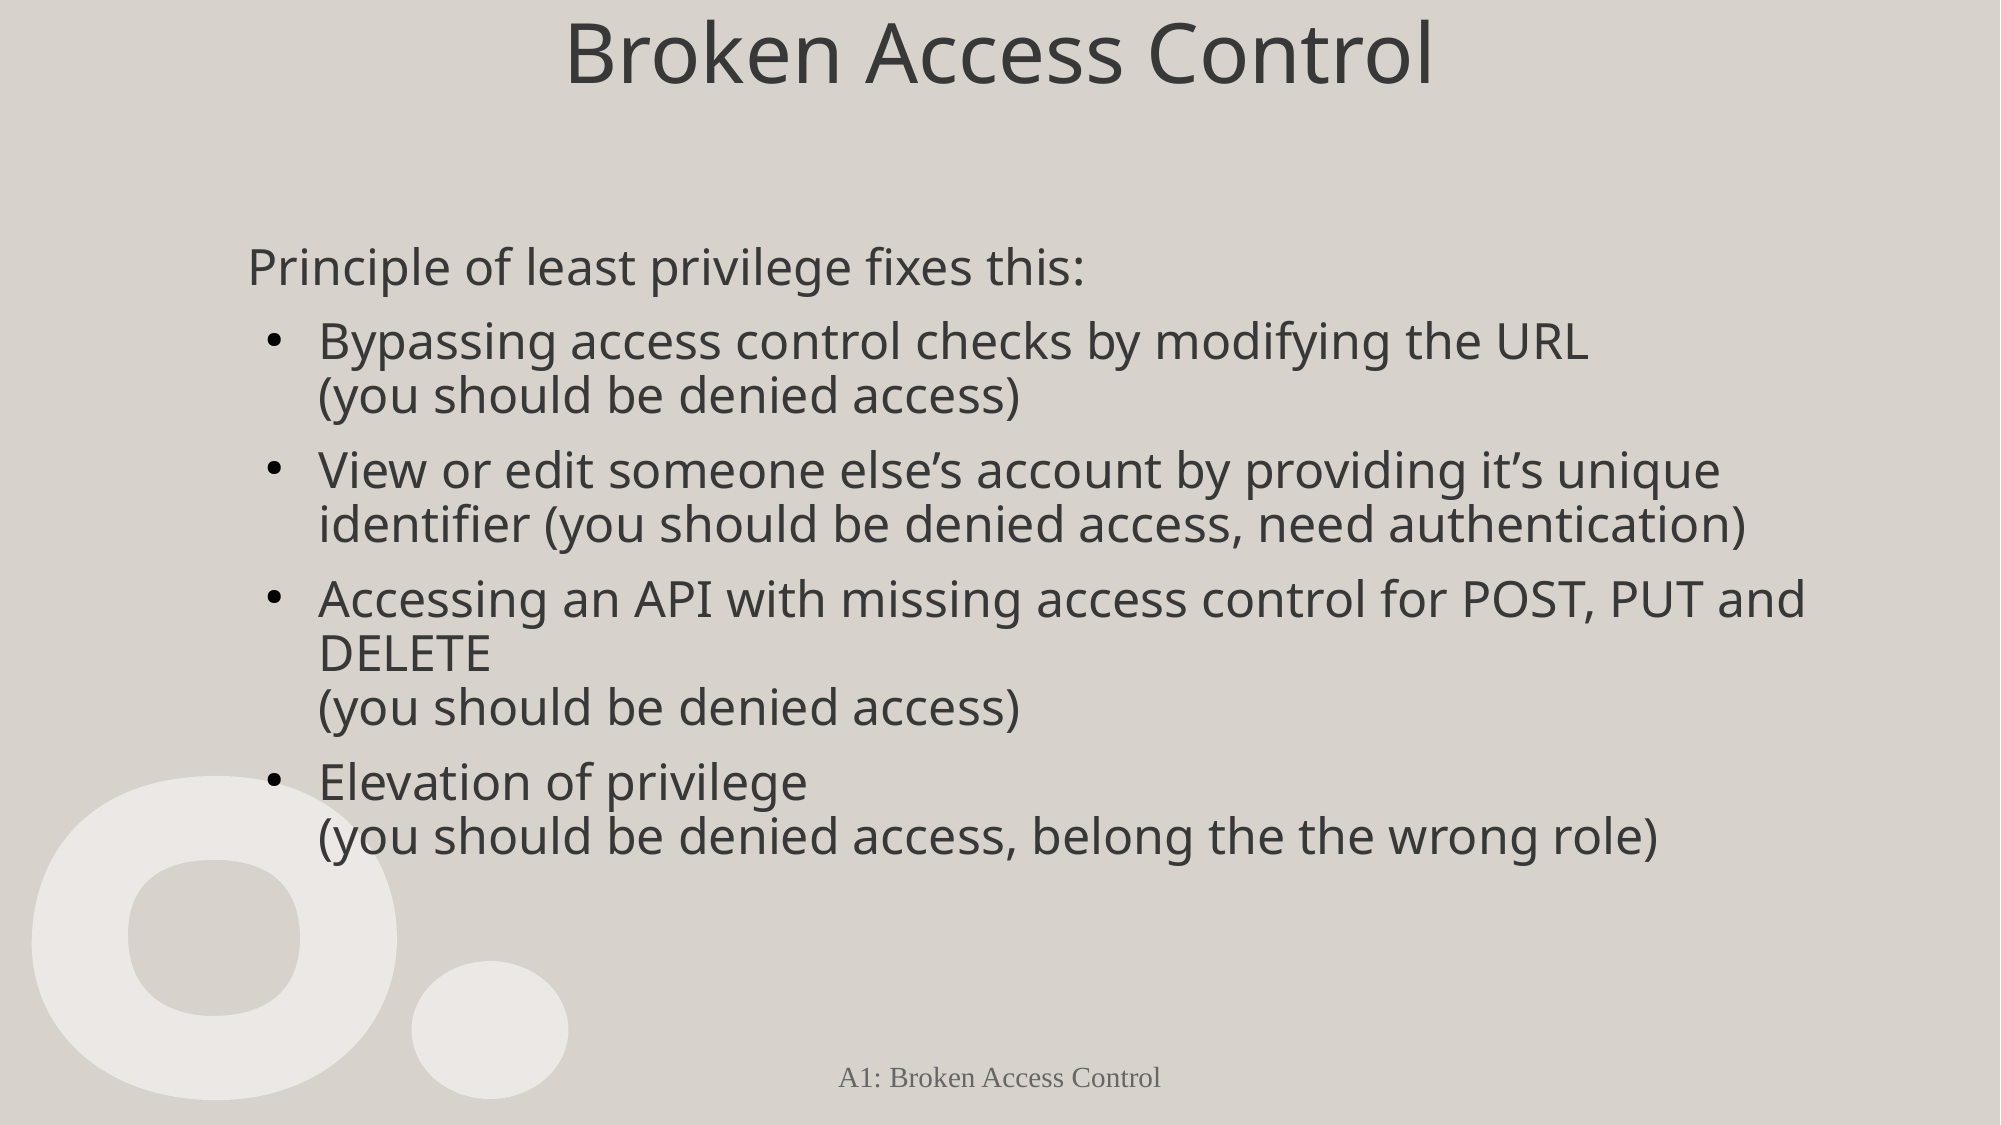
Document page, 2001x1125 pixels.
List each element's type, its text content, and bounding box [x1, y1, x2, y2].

title Broken Access Control [0, 0, 2000, 114]
list Principle of least privilege fixes this: Bypassing access control checks by modifying the URL (you should be denied access) View or edit someone else’s account by providing it’s unique identifier (you should be denied access, need authentication) Accessing an API with missing access control for POST, PUT and DELETE (you should be denied access) Elevation of privilege (you should be denied access, belong the the wrong role) [177, 153, 1878, 1016]
footer A1: Broken Access Control [662, 1045, 1338, 1106]
